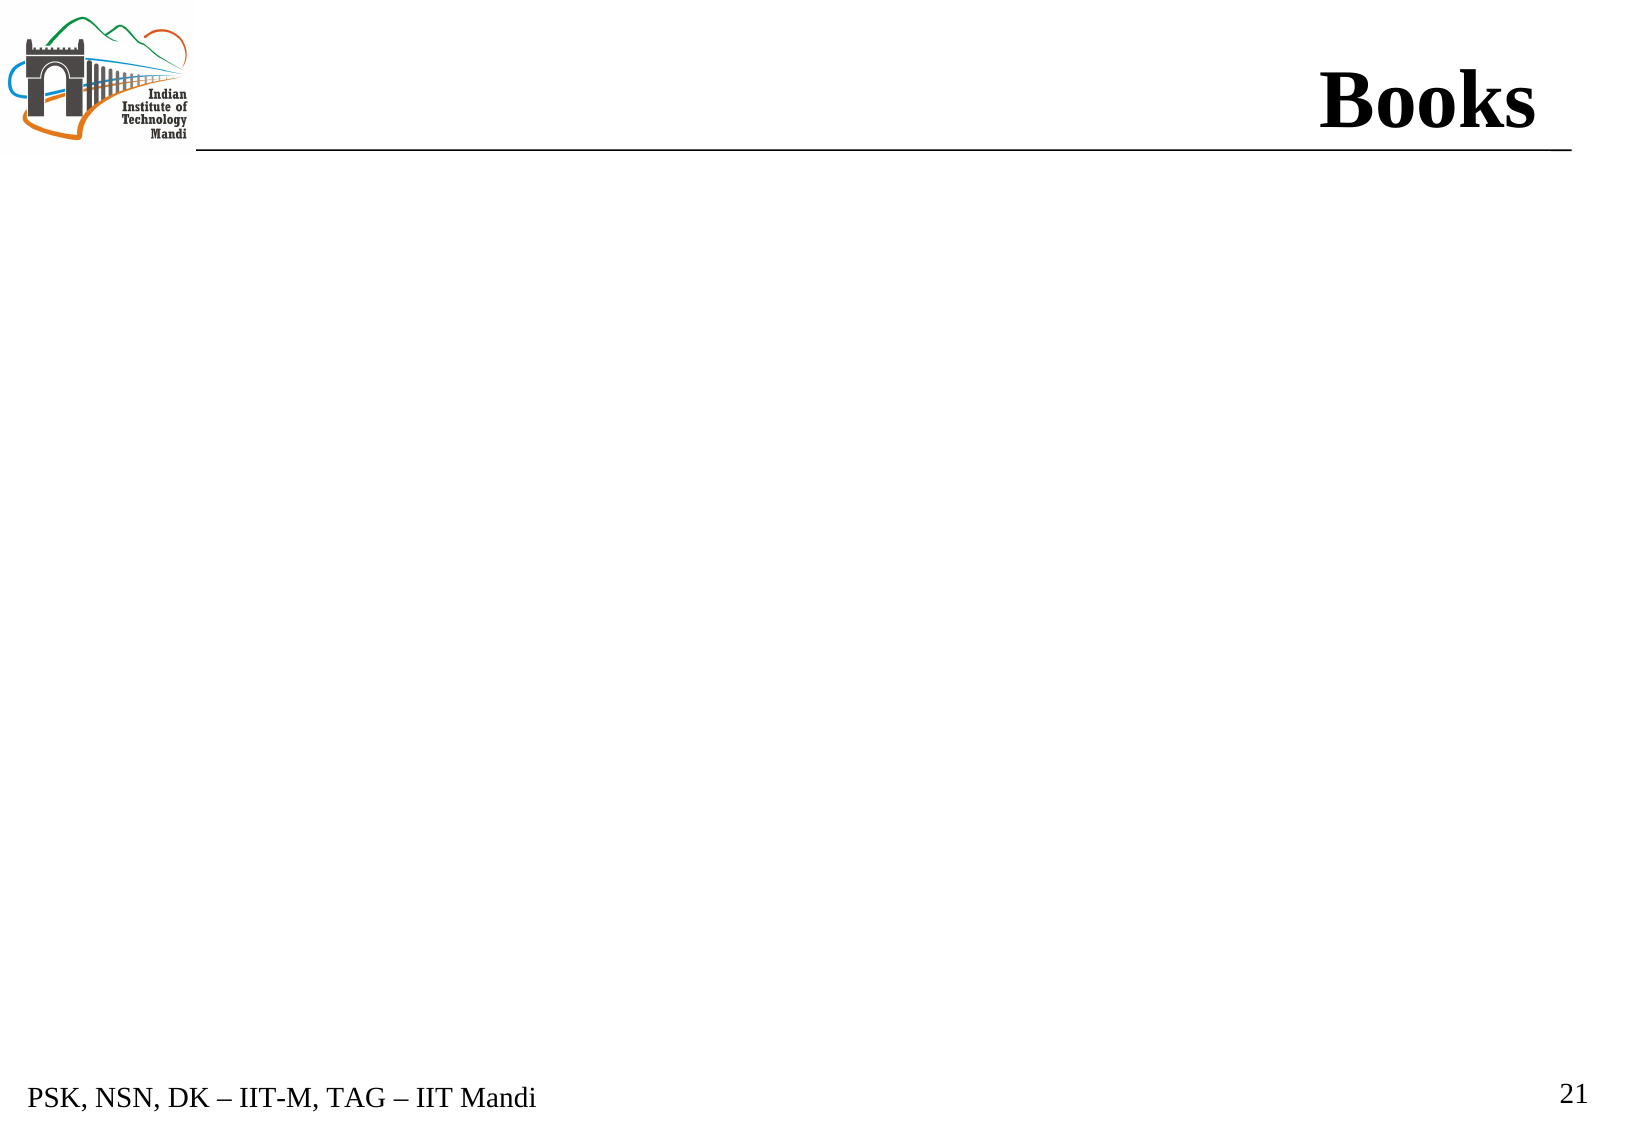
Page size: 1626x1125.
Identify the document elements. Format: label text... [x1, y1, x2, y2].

title Books [259, 29, 1571, 158]
picture [1, 0, 196, 156]
